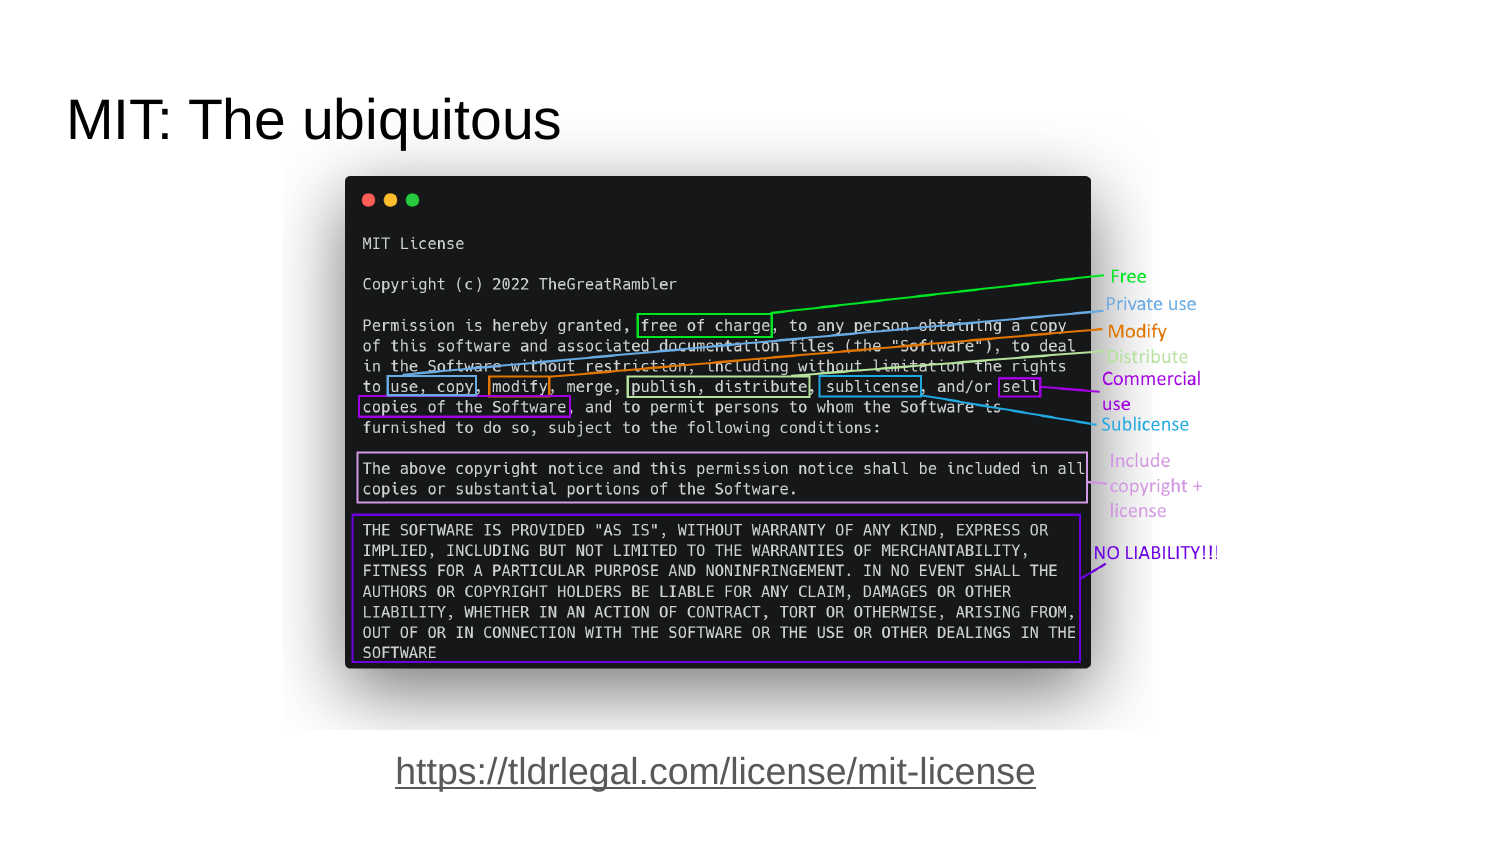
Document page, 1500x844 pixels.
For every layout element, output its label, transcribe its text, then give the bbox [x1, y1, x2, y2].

title MIT: The ubiquitous [51, 72, 1449, 167]
list https://tldrlegal.com/license/mit-license [380, 729, 1120, 844]
picture [283, 167, 1217, 730]
